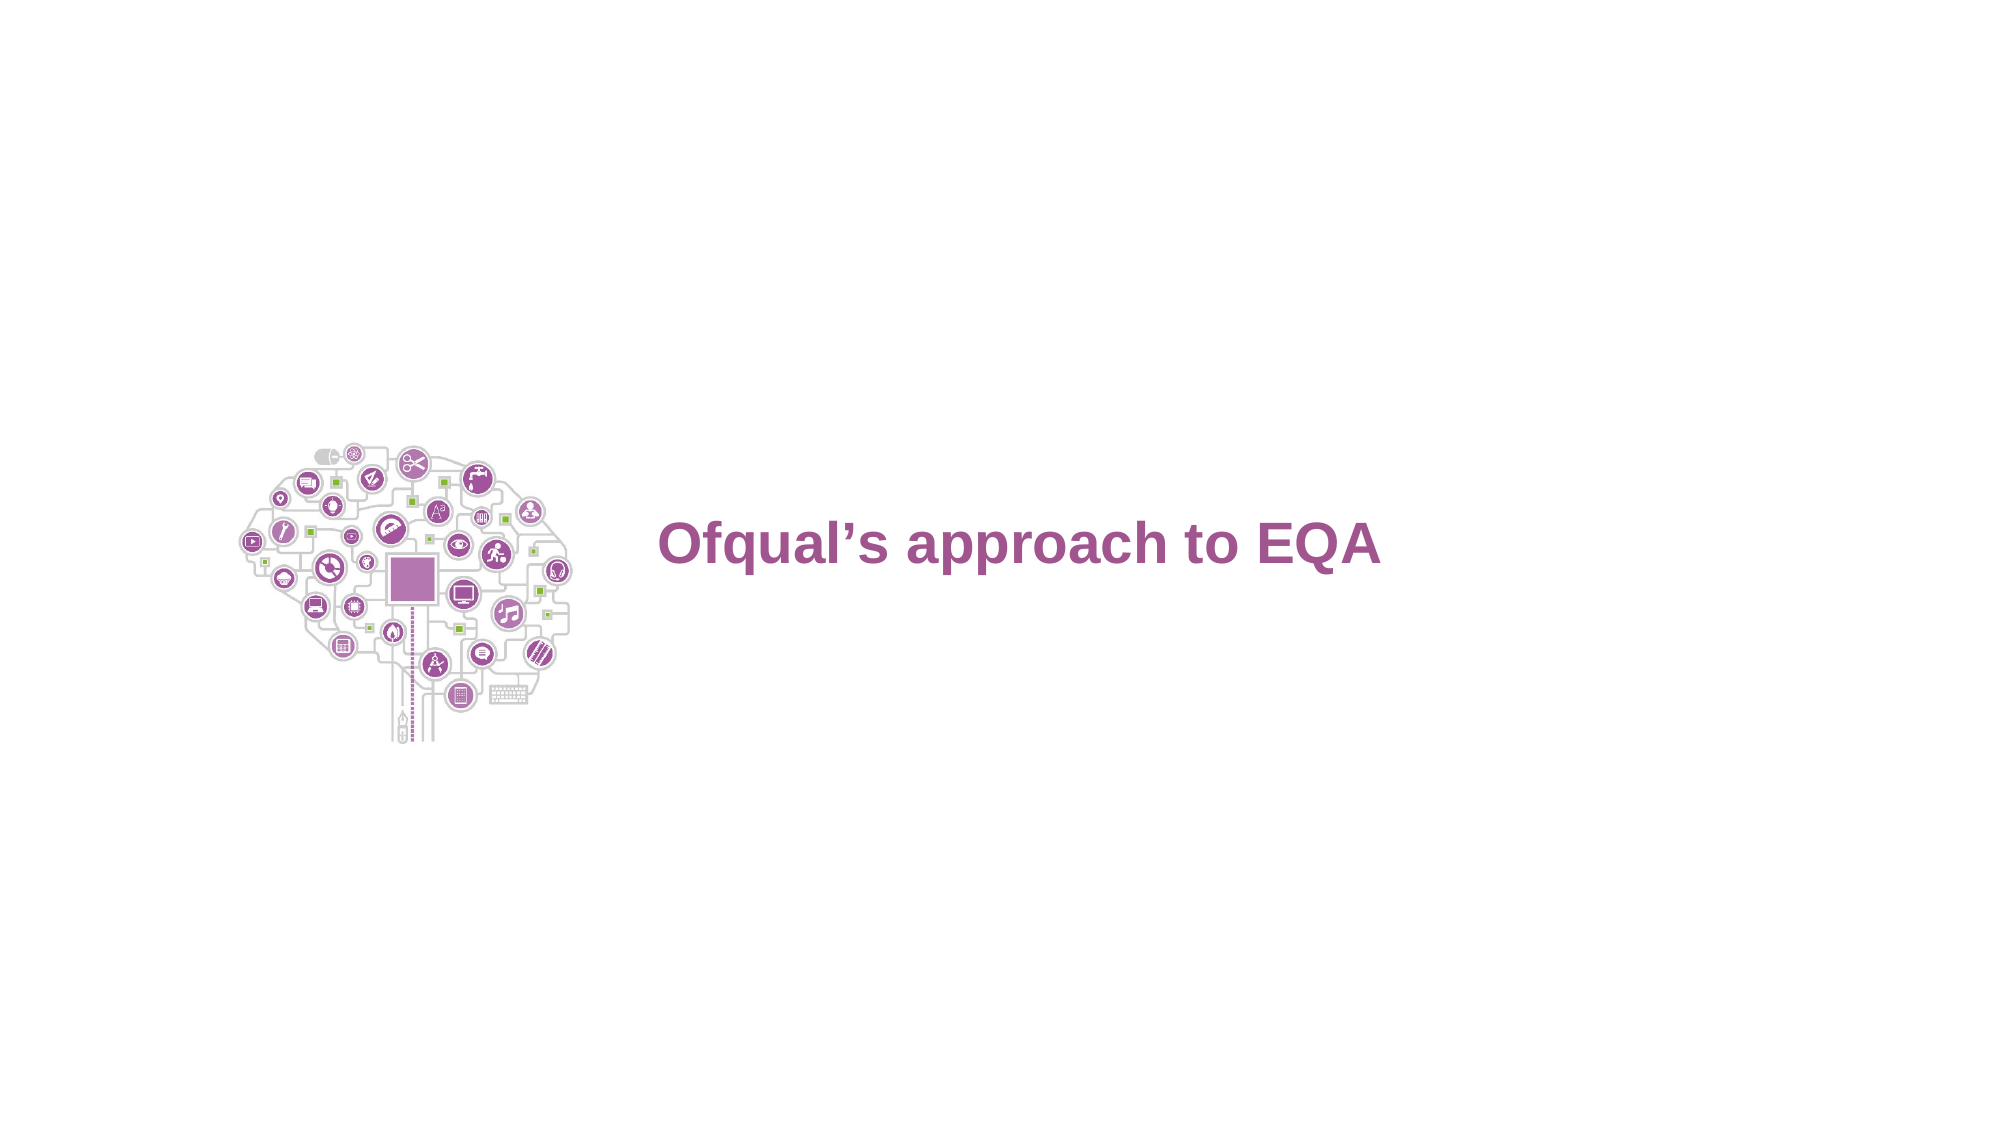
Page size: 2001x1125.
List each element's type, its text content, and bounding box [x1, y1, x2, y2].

picture [208, 350, 646, 744]
title Ofqual’s approach to EQA [657, 499, 1910, 594]
